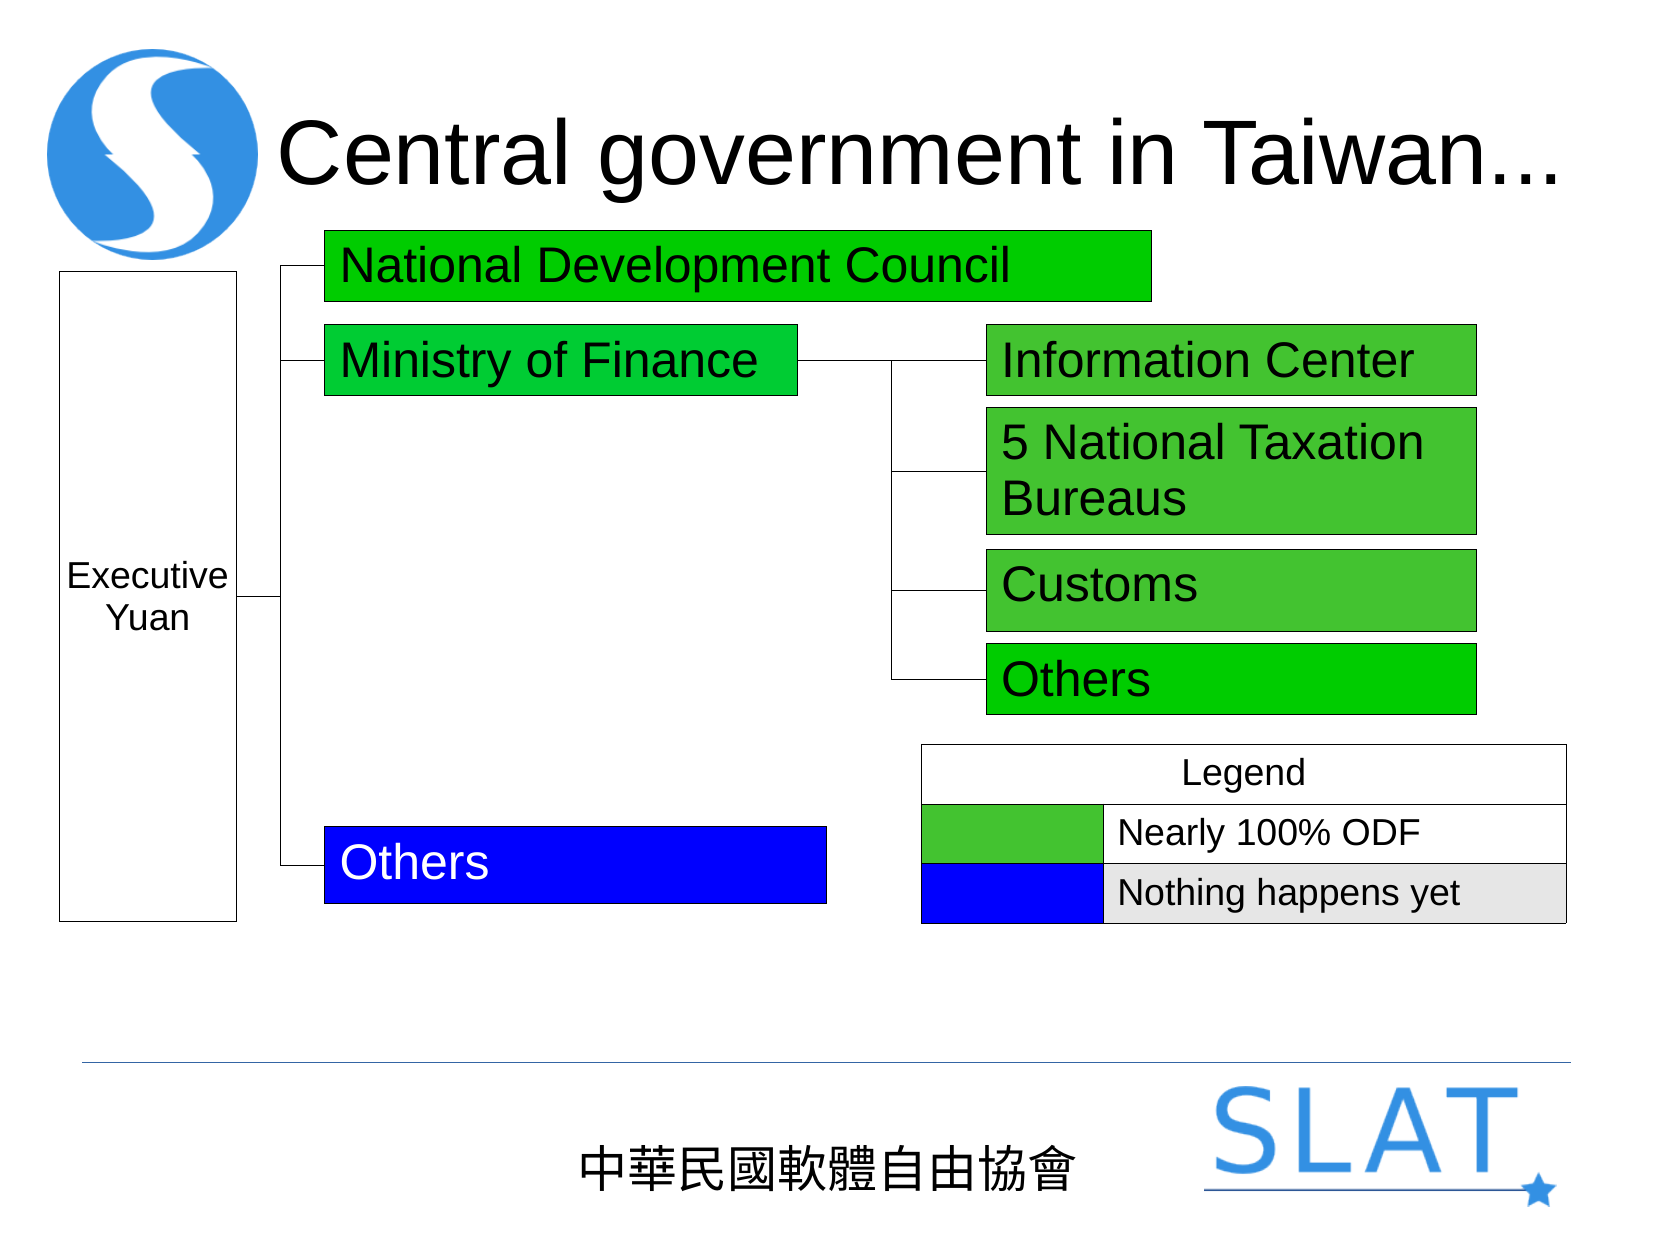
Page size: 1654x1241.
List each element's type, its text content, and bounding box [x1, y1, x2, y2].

text_box Customs [986, 549, 1477, 632]
text_box 5 National Taxation Bureaus [986, 407, 1477, 535]
table_cell Nothing happens yet [1104, 864, 1566, 923]
picture [47, 49, 258, 260]
picture [1204, 1086, 1557, 1207]
text_box Information Center [986, 324, 1477, 396]
table_cell Nearly 100% ODF [1104, 805, 1566, 863]
text_box Others [986, 643, 1477, 715]
text_box Ministry of Finance [324, 324, 798, 396]
title Central government in Taiwan... [271, 49, 1571, 257]
text_box Executive Yuan [59, 271, 237, 922]
text_box Others [324, 826, 827, 904]
table_cell [922, 864, 1103, 923]
text_box National Development Council [324, 230, 1152, 302]
table_header Legend [922, 745, 1566, 804]
table_cell [922, 805, 1103, 863]
